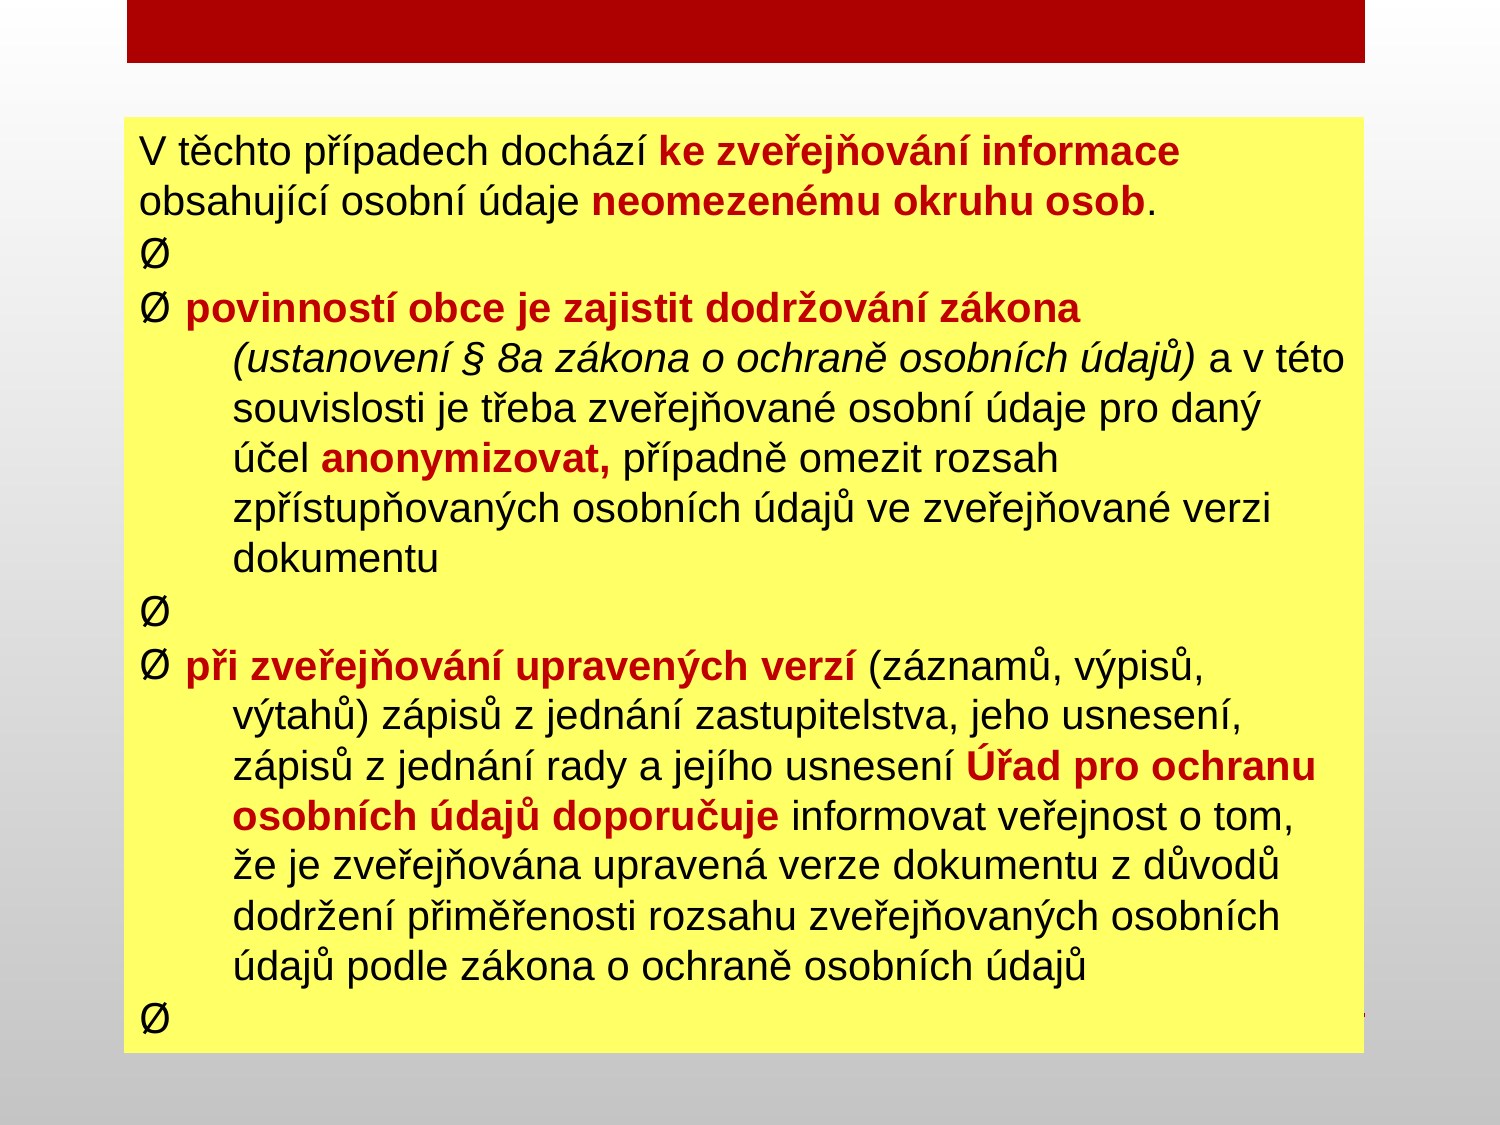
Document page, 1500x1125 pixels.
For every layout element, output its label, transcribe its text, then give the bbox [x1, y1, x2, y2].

text_box V těchto případech dochází ke zveřejňování informace obsahující osobní údaje neomezenému okruhu osob. povinností obce je zajistit dodržování zákona (ustanovení § 8a zákona o ochraně osobních údajů) a v této souvislosti je třeba zveřejňované osobní údaje pro daný účel anonymizovat, případně omezit rozsah zpřístupňovaných osobních údajů ve zveřejňované verzi dokumentu při zveřejňování upravených verzí (záznamů, výpisů, výtahů) zápisů z jednání zastupitelstva, jeho usnesení, zápisů z jednání rady a jejího usnesení Úřad pro ochranu osobních údajů doporučuje informovat veřejnost o tom, že je zveřejňována upravená verze dokumentu z důvodů dodržení přiměřenosti rozsahu zveřejňovaných osobních údajů podle zákona o ochraně osobních údajů [124, 117, 1364, 1053]
